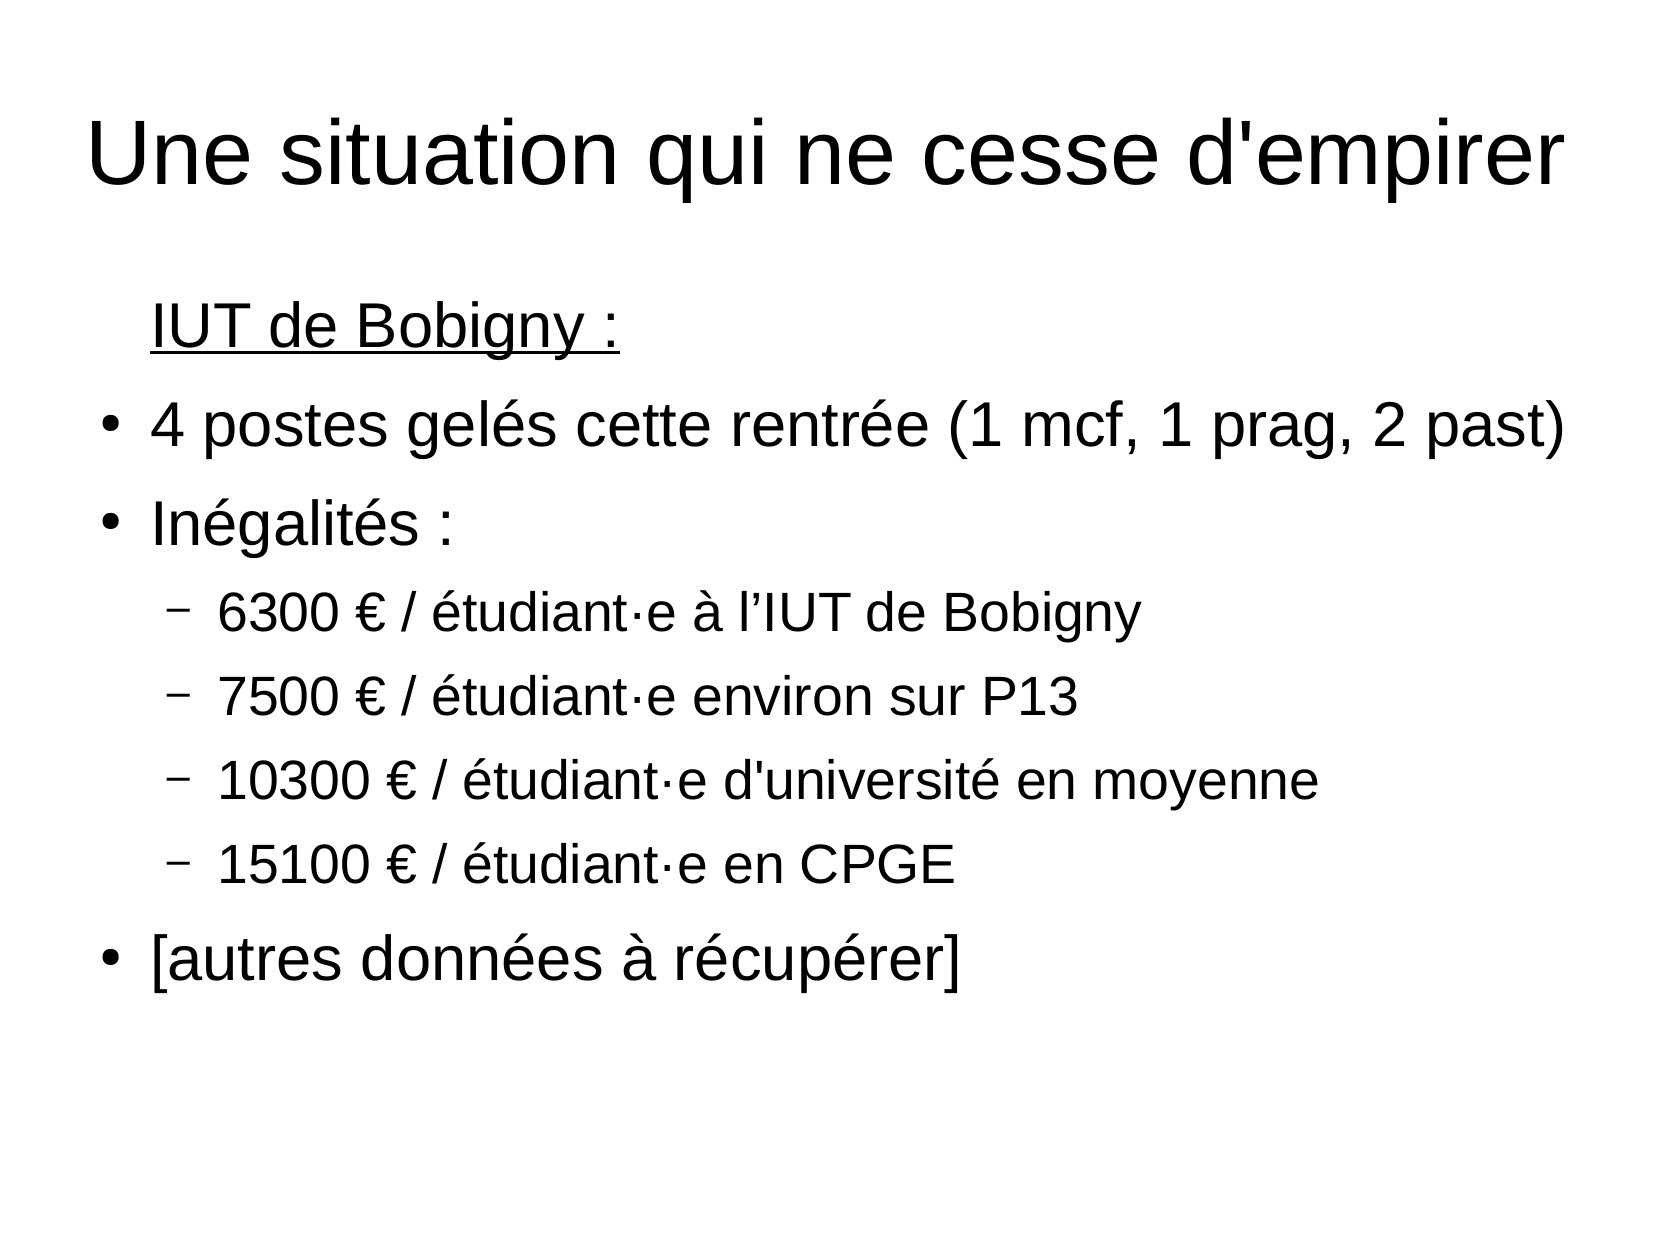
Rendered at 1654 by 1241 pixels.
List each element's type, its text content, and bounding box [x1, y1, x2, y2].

title Une situation qui ne cesse d'empirer [82, 49, 1571, 257]
list IUT de Bobigny : 4 postes gelés cette rentrée (1 mcf, 1 prag, 2 past) Inégalités : 6300 € / étudiant·e à l’IUT de Bobigny 7500 € / étudiant·e environ sur P13 10300 € / étudiant·e d'université en moyenne 15100 € / étudiant·e en CPGE [autres données à récupérer] [82, 290, 1571, 1010]
